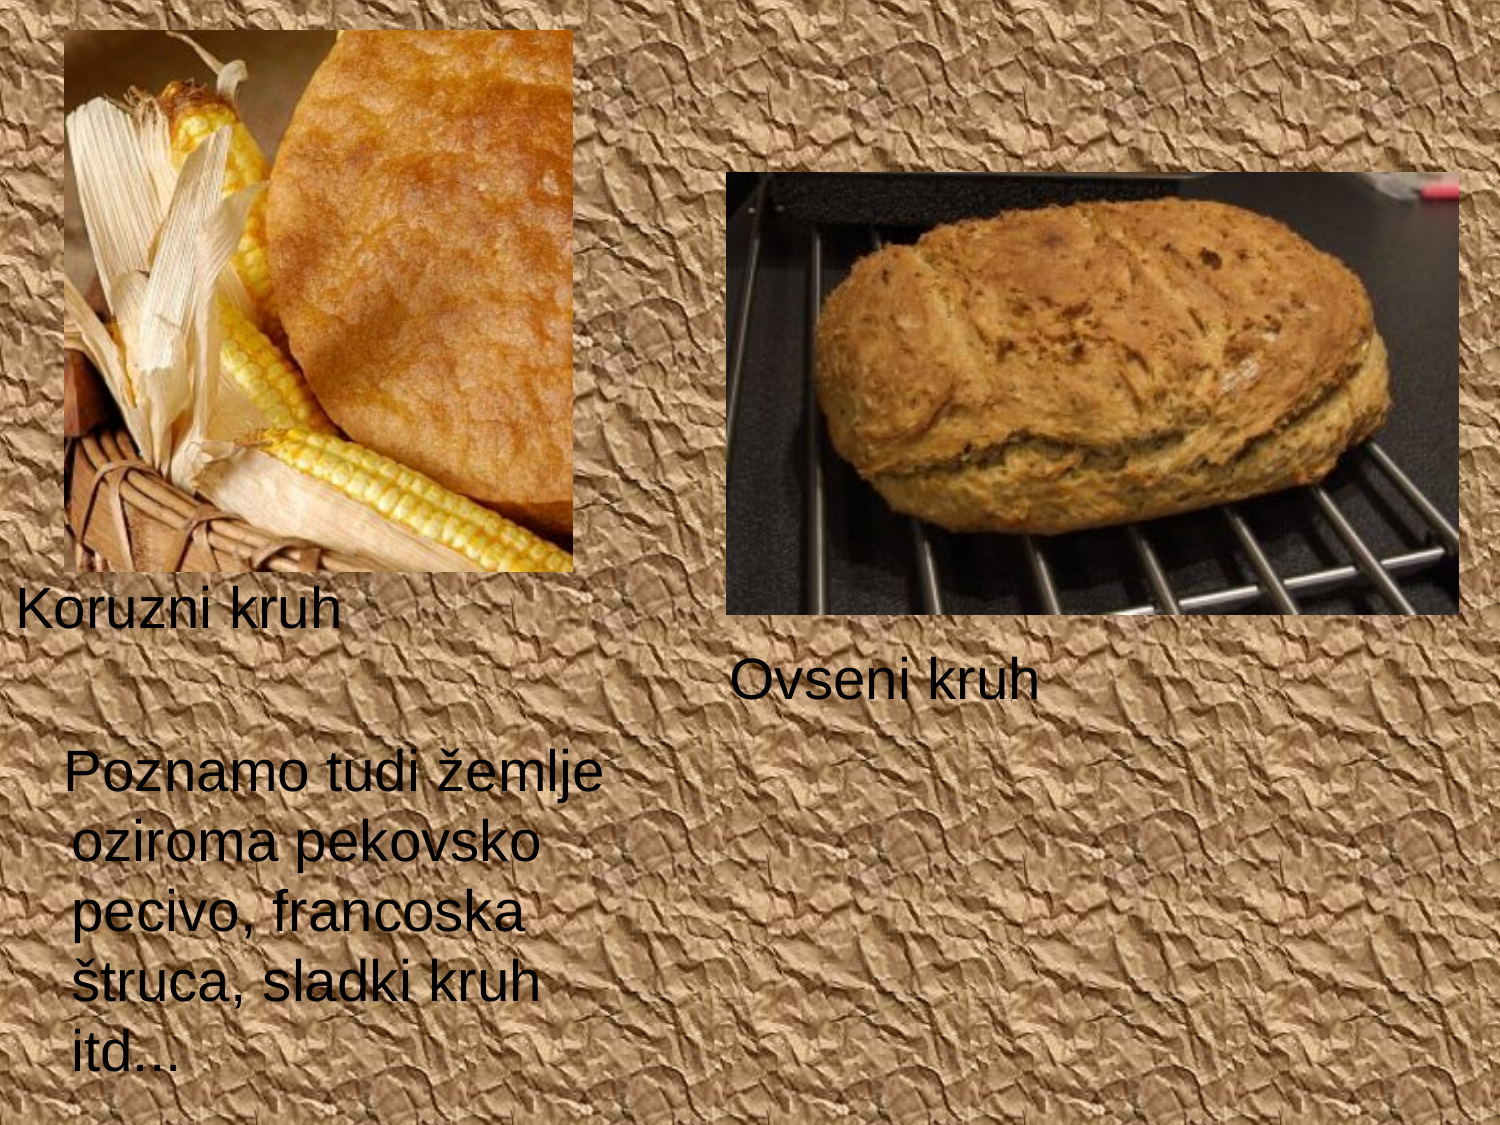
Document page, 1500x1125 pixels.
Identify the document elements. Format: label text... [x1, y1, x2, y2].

list Ovseni kruh [714, 633, 1377, 1125]
list Koruzni kruh Poznamo tudi žemlje oziroma pekovsko pecivo, francoska štruca, sladki kruh itd... [0, 562, 663, 1125]
picture [0, 0, 1500, 1125]
